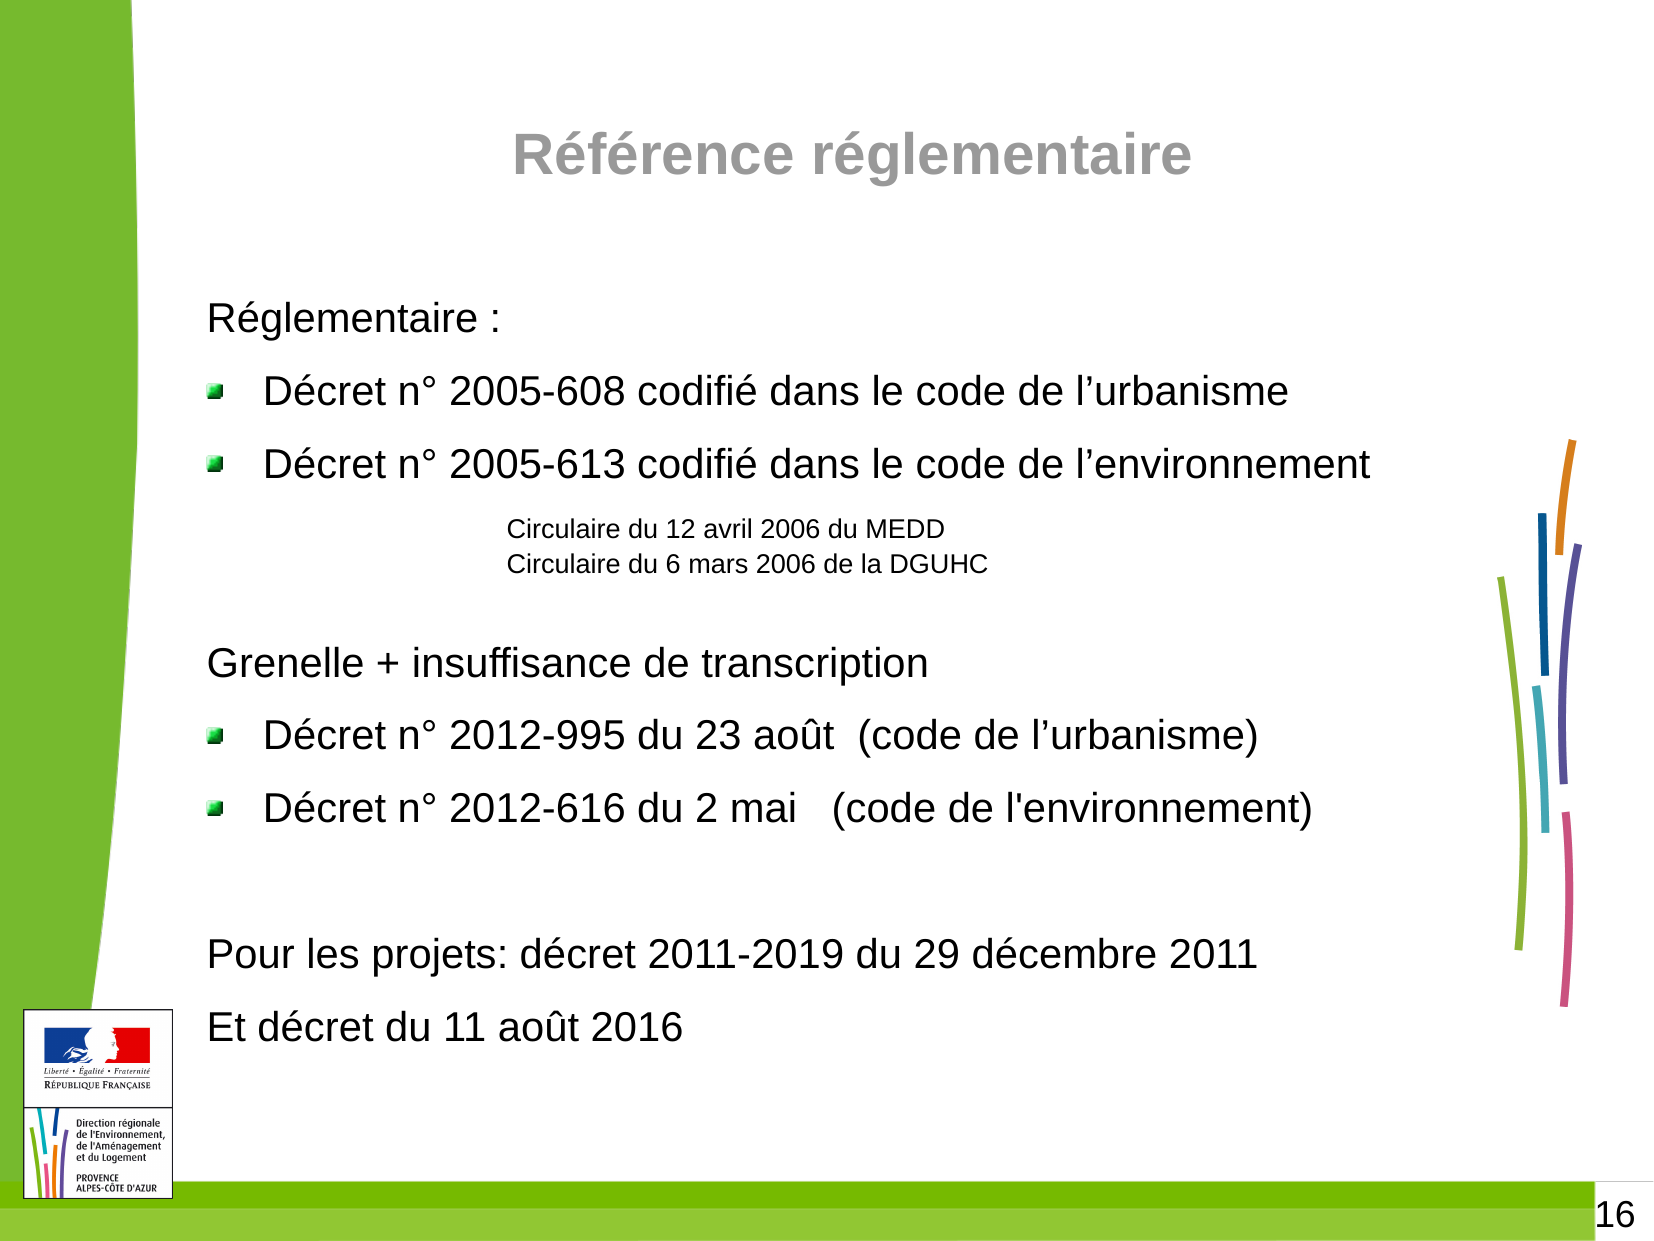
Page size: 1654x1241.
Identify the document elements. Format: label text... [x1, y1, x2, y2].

picture [0, 0, 1654, 1241]
title Référence réglementaire [136, 56, 1571, 249]
list Réglementaire : Décret n° 2005-608 codifié dans le code de l’urbanisme Décret n° 2005-613 codifié dans le code de l’environnement Circulaire du 12 avril 2006 du MEDD Circulaire du 6 mars 2006 de la DGUHC Grenelle + insuffisance de transcription Décret n° 2012-995 du 23 août (code de l’urbanisme) Décret n° 2012-616 du 2 mai (code de l'environnement) Pour les projets: décret 2011-2019 du 29 décembre 2011 Et décret du 11 août 2016 [206, 295, 1536, 1241]
